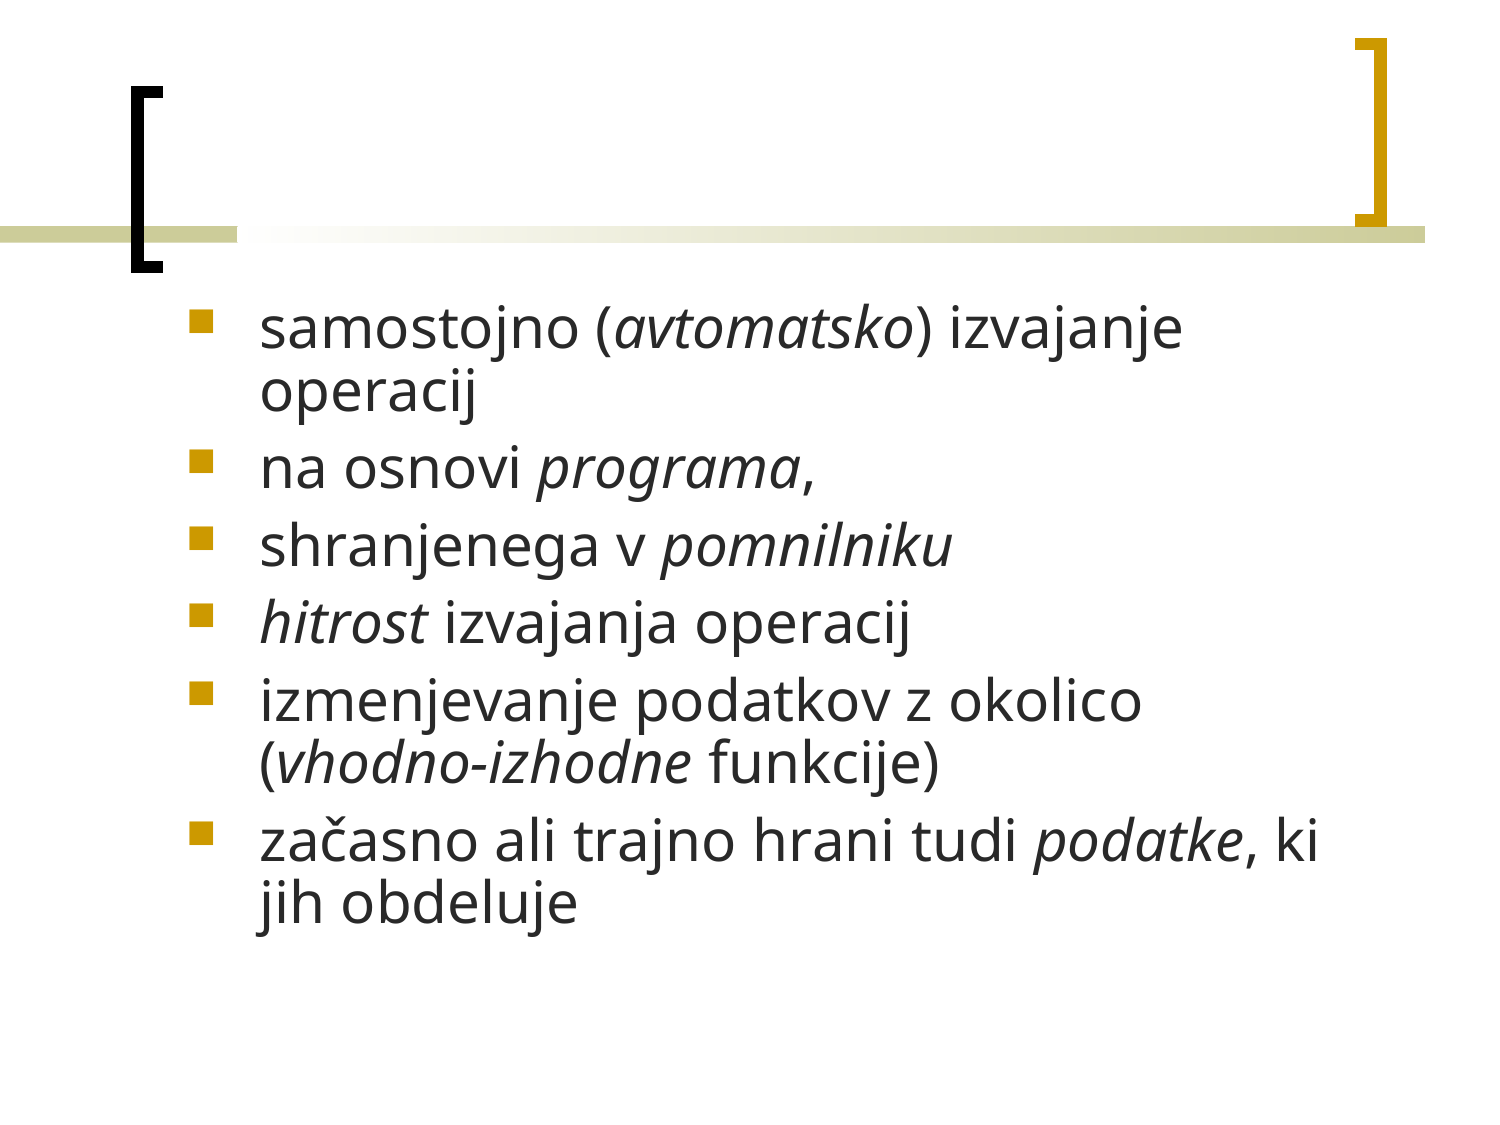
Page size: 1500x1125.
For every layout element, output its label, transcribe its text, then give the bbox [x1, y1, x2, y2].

list samostojno (avtomatsko) izvajanje operacij na osnovi programa, shranjenega v pomnilniku hitrost izvajanja operacij izmenjevanje podatkov z okolico (vhodno-izhodne funkcije) začasno ali trajno hrani tudi podatke, ki jih obdeluje [171, 290, 1341, 988]
